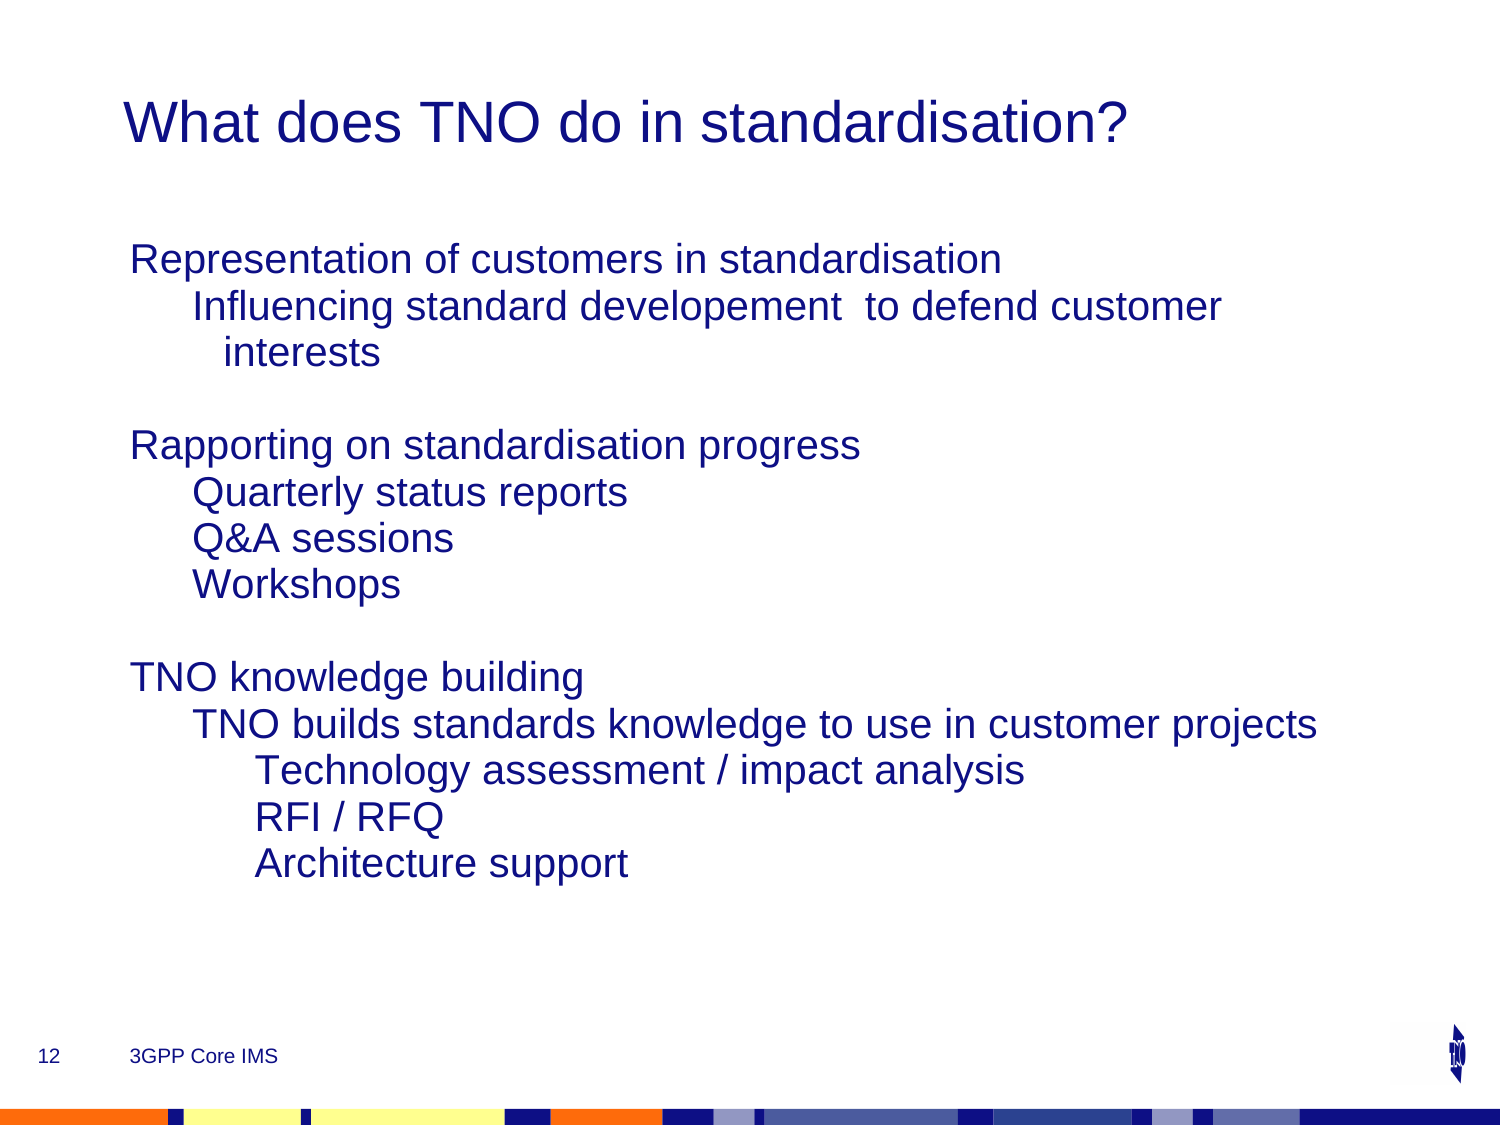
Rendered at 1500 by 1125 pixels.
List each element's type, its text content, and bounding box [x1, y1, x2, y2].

title What does TNO do in standardisation? [123, 90, 1364, 225]
list Representation of customers in standardisation Influencing standard developement to defend customer interests Rapporting on standardisation progress Quarterly status reports Q&A sessions Workshops TNO knowledge building TNO builds standards knowledge to use in customer projects Technology assessment / impact analysis RFI / RFQ Architecture support [129, 235, 1370, 1037]
